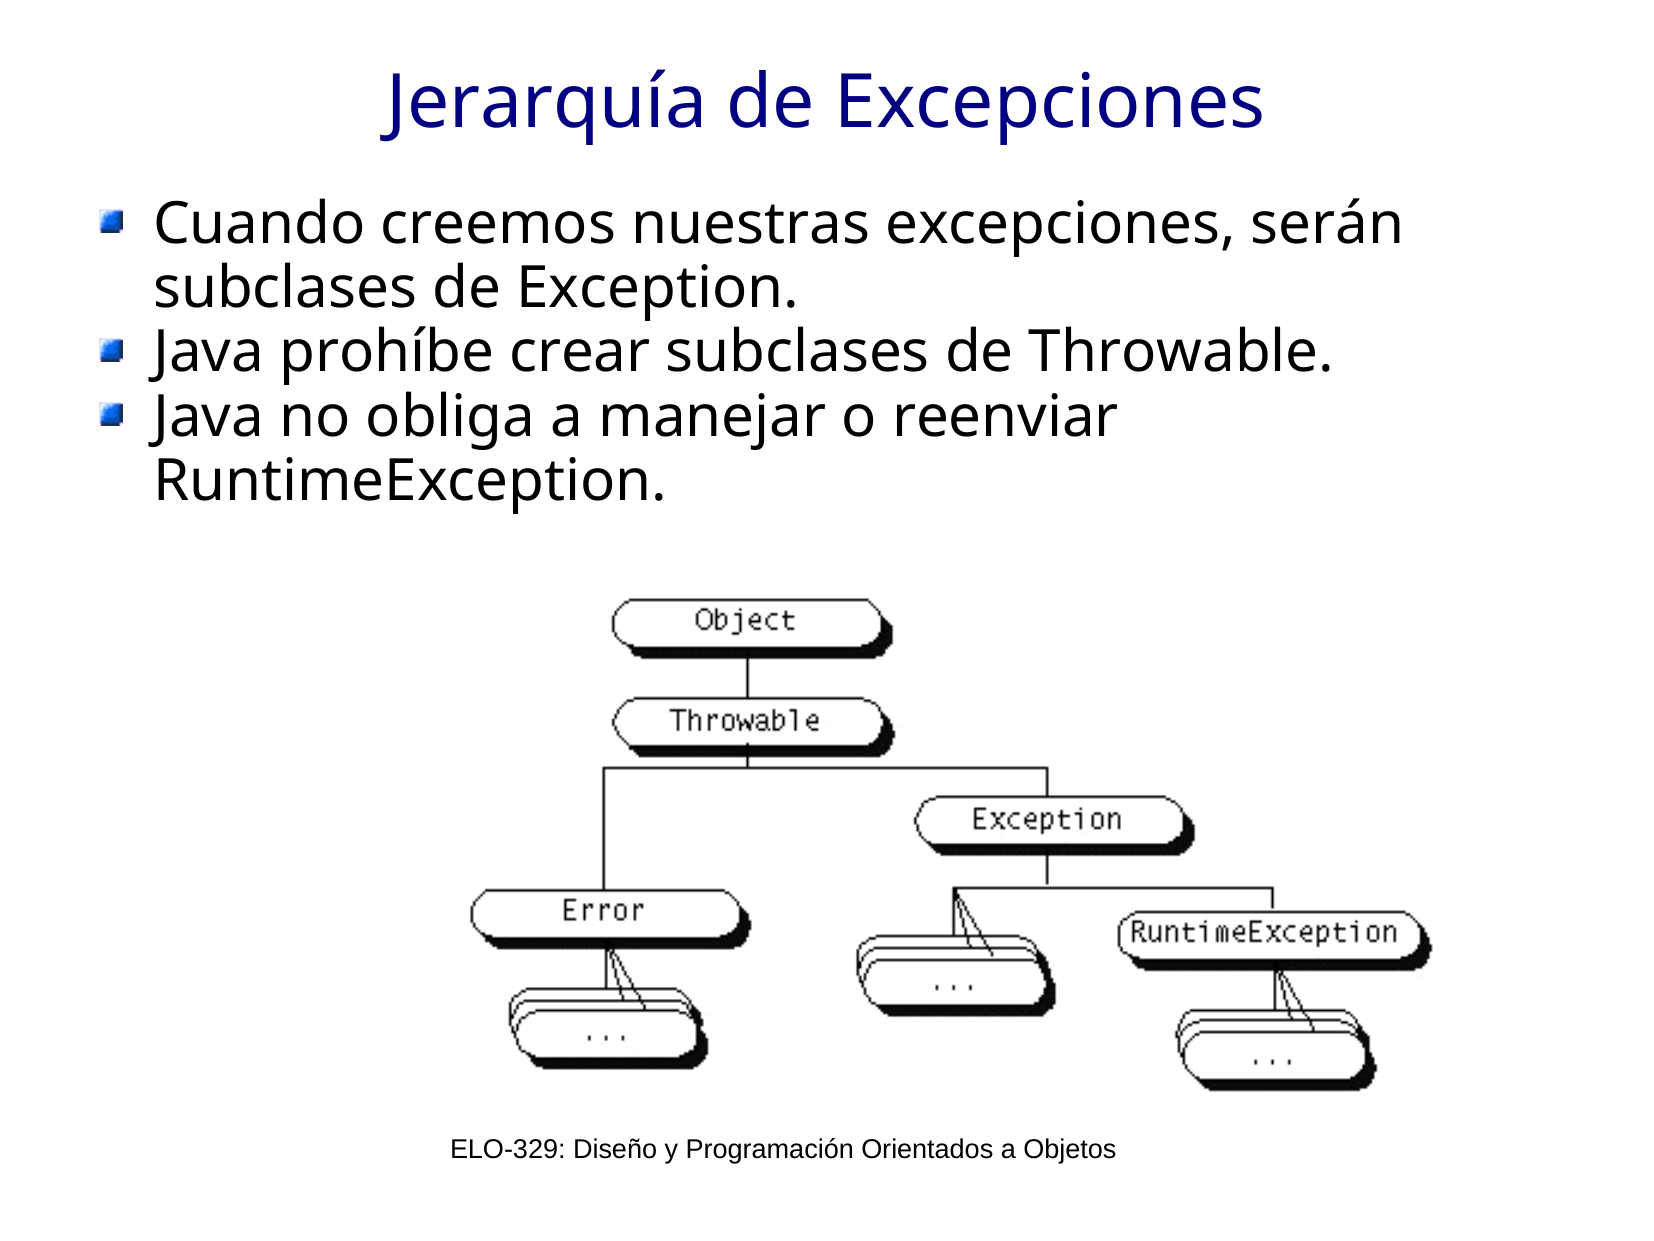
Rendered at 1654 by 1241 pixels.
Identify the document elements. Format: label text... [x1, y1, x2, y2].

title Jerarquía de Excepciones [82, 49, 1571, 151]
picture [469, 597, 1435, 1094]
list Cuando creemos nuestras excepciones, serán subclases de Exception. Java prohíbe crear subclases de Throwable. Java no obliga a manejar o reenviar RuntimeException. [82, 187, 1571, 1124]
